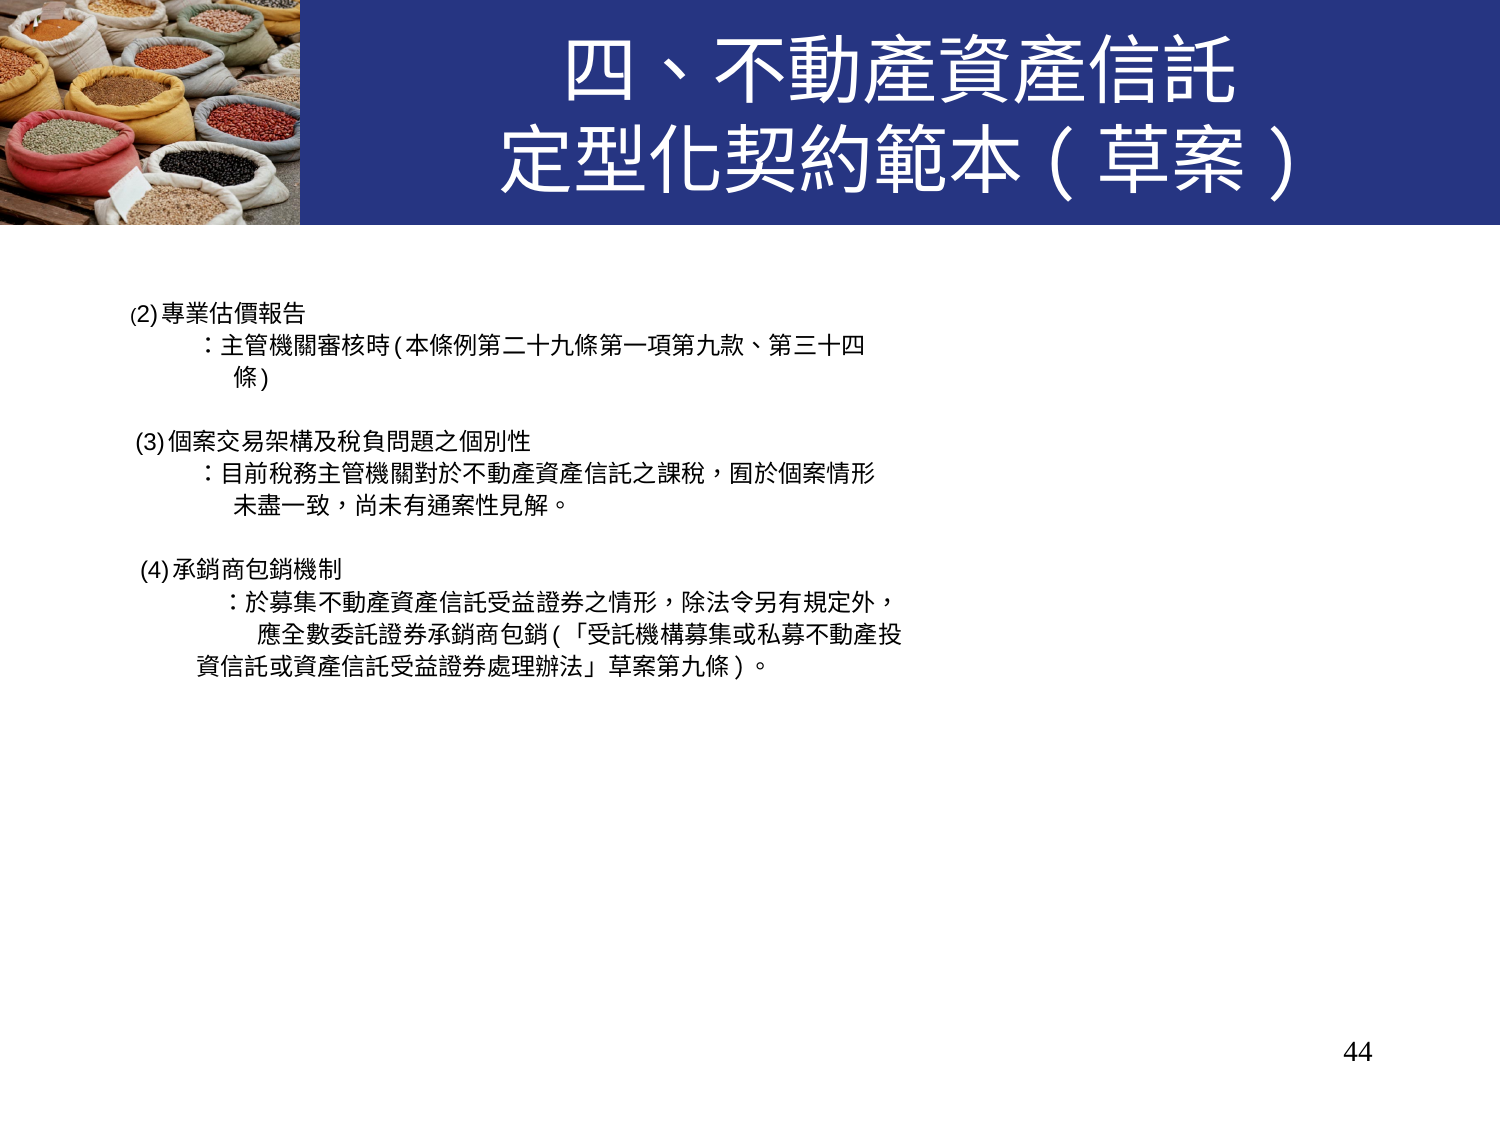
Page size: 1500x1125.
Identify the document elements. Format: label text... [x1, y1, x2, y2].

title 四、不動產資產信託 定型化契約範本(草案) [300, 0, 1500, 225]
picture [0, 0, 300, 225]
list (2)專業估價報告 ：主管機關審核時(本條例第二十九條第一項第九款、第三十四 條) (3)個案交易架構及稅負問題之個別性 ：目前稅務主管機關對於不動產資產信託之課稅，囿於個案情形 未盡一致，尚未有通案性見解。 (4)承銷商包銷機制 ：於募集不動產資產信託受益證券之情形，除法令另有規定外， 應全數委託證券承銷商包銷(「受託機構募集或私募不動產投 資信託或資產信託受益證券處理辦法」草案第九條)。 [104, 293, 1380, 956]
